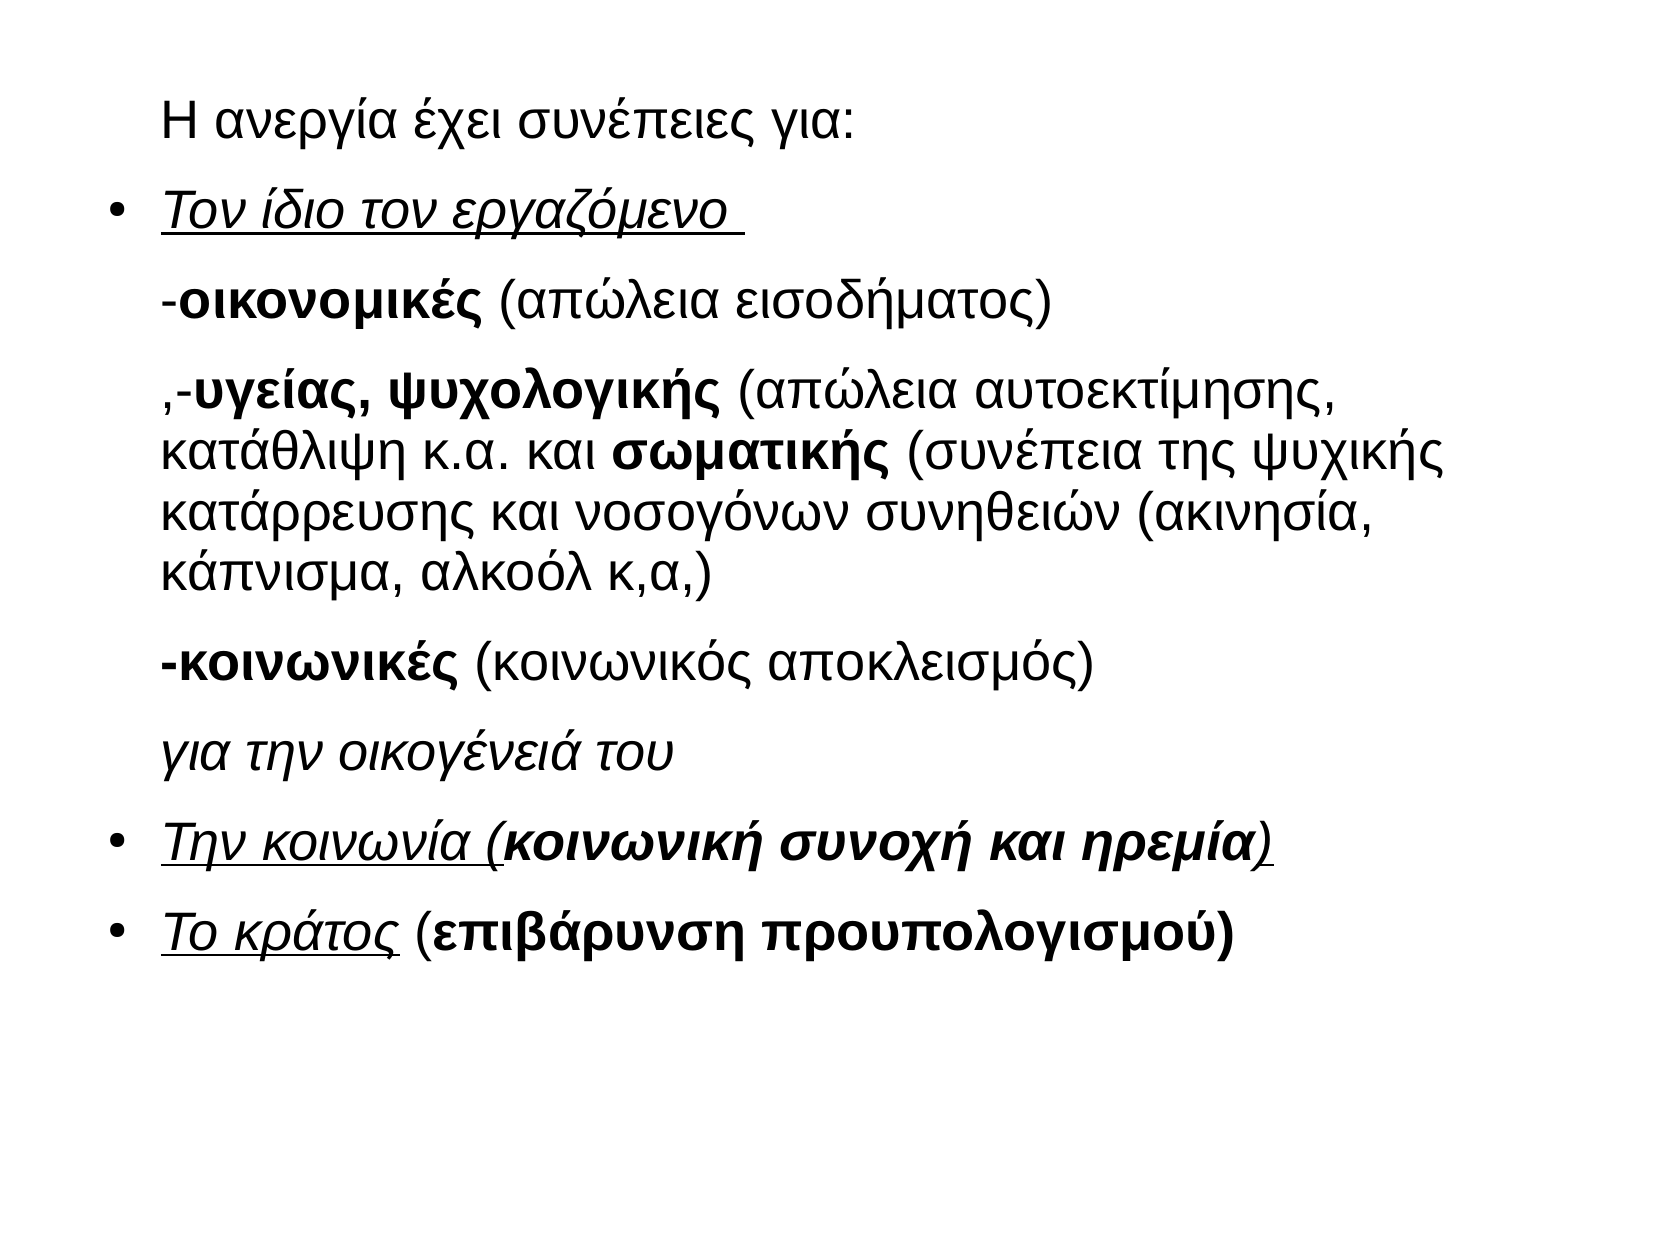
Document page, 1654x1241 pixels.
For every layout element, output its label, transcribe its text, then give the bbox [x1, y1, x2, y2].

list Η ανεργία έχει συνέπειες για: Τον ίδιο τον εργαζόμενο -οικονομικές (απώλεια εισοδήματος) ,-υγείας, ψυχολογικής (απώλεια αυτοεκτίμησης, κατάθλιψη κ.α. και σωματικής (συνέπεια της ψυχικής κατάρρευσης και νοσογόνων συνηθειών (ακινησία, κάπνισμα, αλκοόλ κ,α,) -κοινωνικές (κοινωνικός αποκλεισμός) για την οικογένειά του Την κοινωνία (κοινωνική συνοχή και ηρεμία) Το κράτος (επιβάρυνση προυπολογισμού) [90, 90, 1579, 1111]
